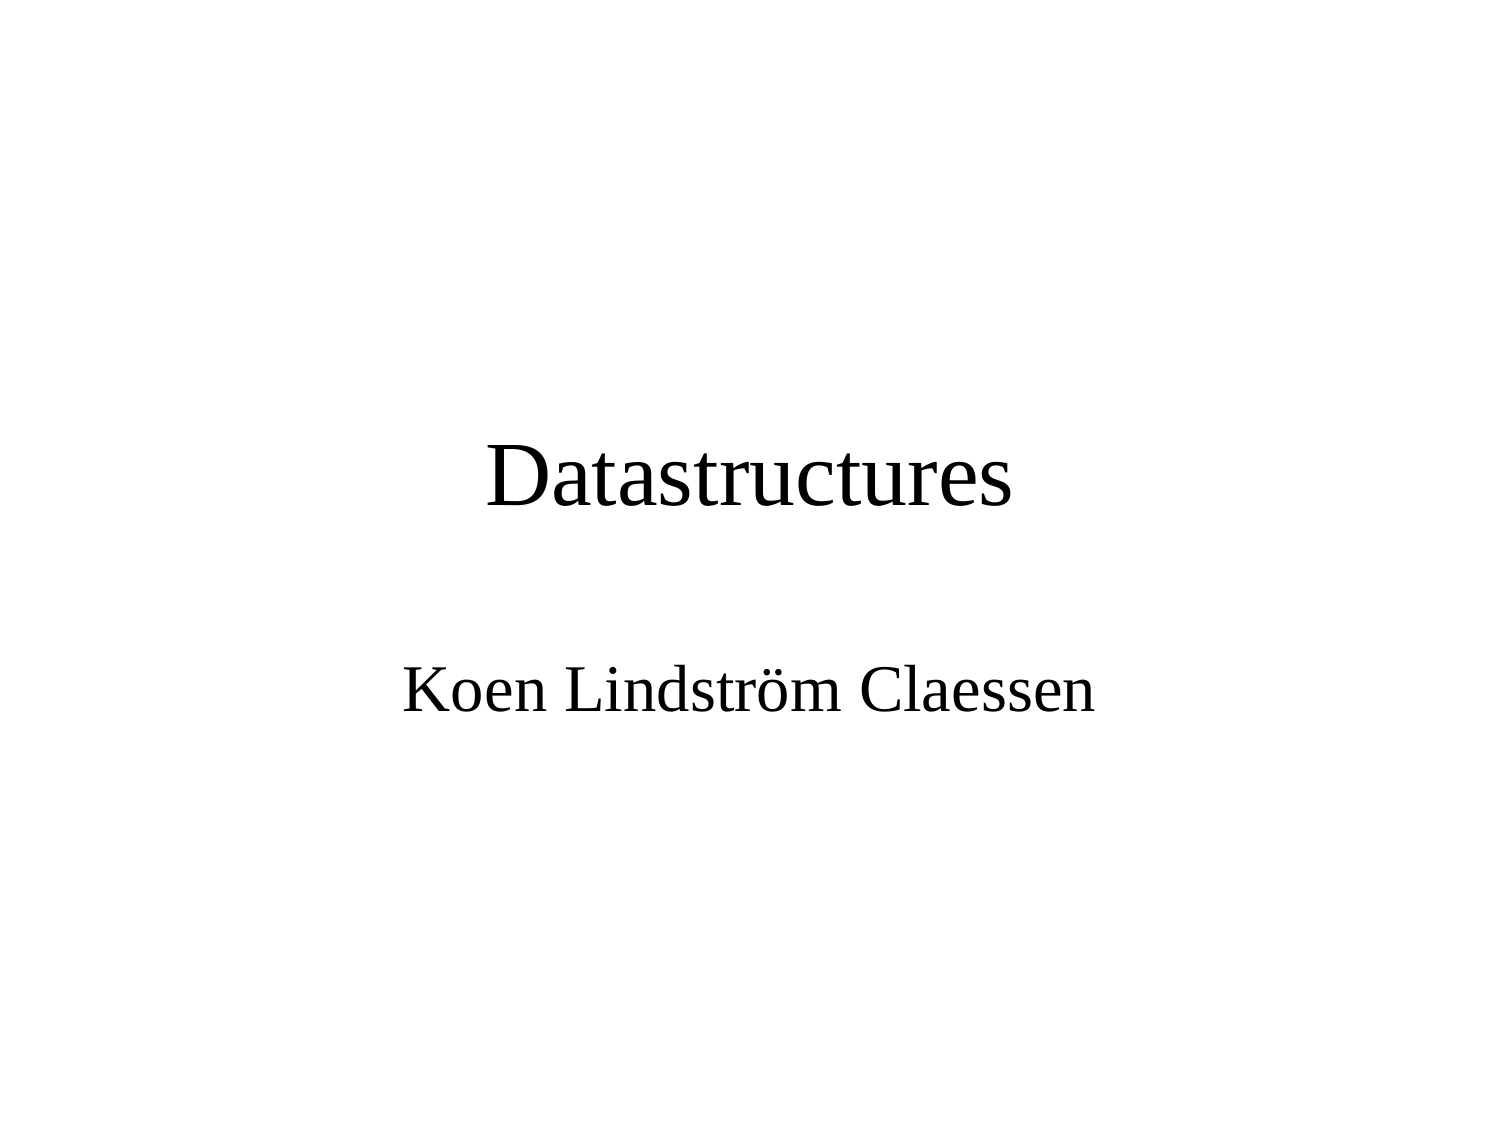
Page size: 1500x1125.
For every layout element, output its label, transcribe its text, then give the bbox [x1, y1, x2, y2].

title Datastructures [112, 374, 1388, 563]
subtitle Koen Lindström Claessen [225, 637, 1276, 926]
